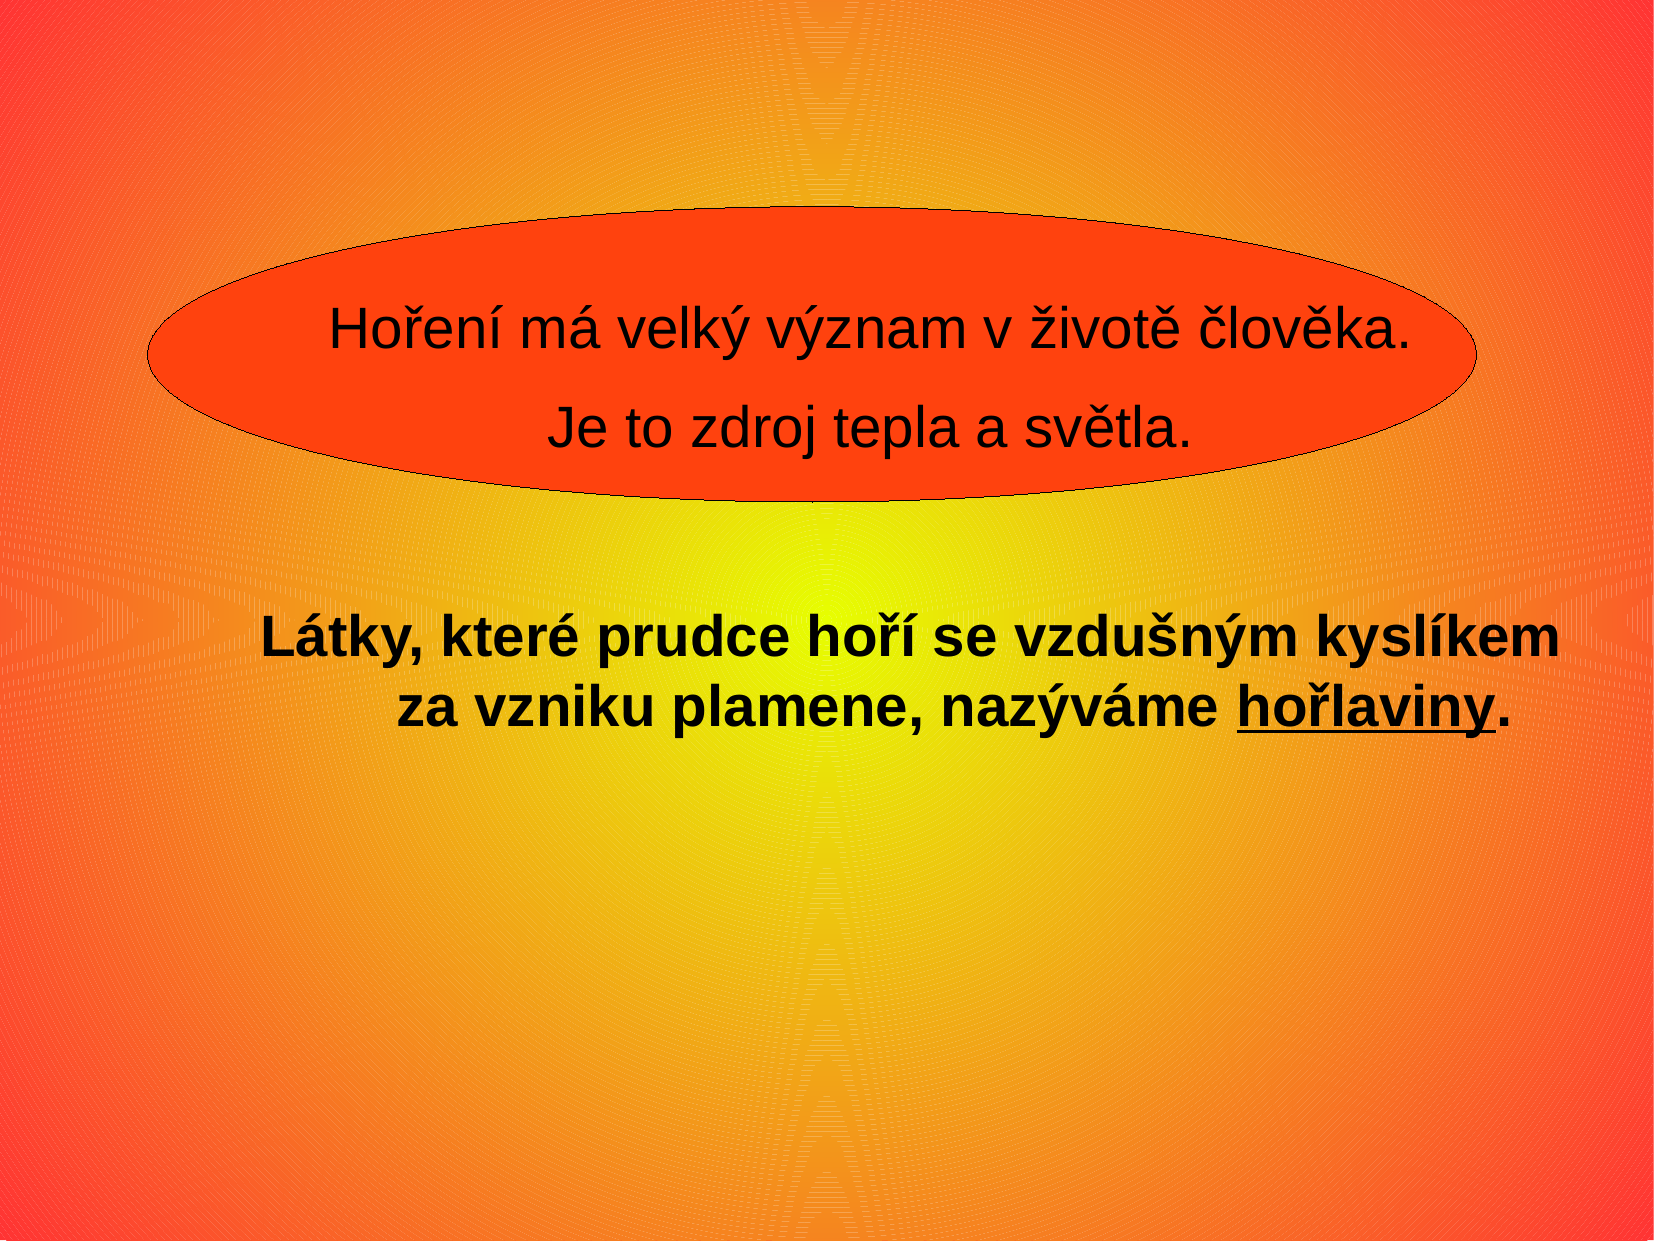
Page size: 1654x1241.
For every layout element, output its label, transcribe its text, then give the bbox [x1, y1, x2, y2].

list Hoření má velký význam v životě člověka. Je to zdroj tepla a světla. Látky, které prudce hoří se vzdušným kyslíkem za vzniku plamene, nazýváme hořlaviny. [82, 290, 1571, 886]
text_box [214, 206, 1411, 290]
